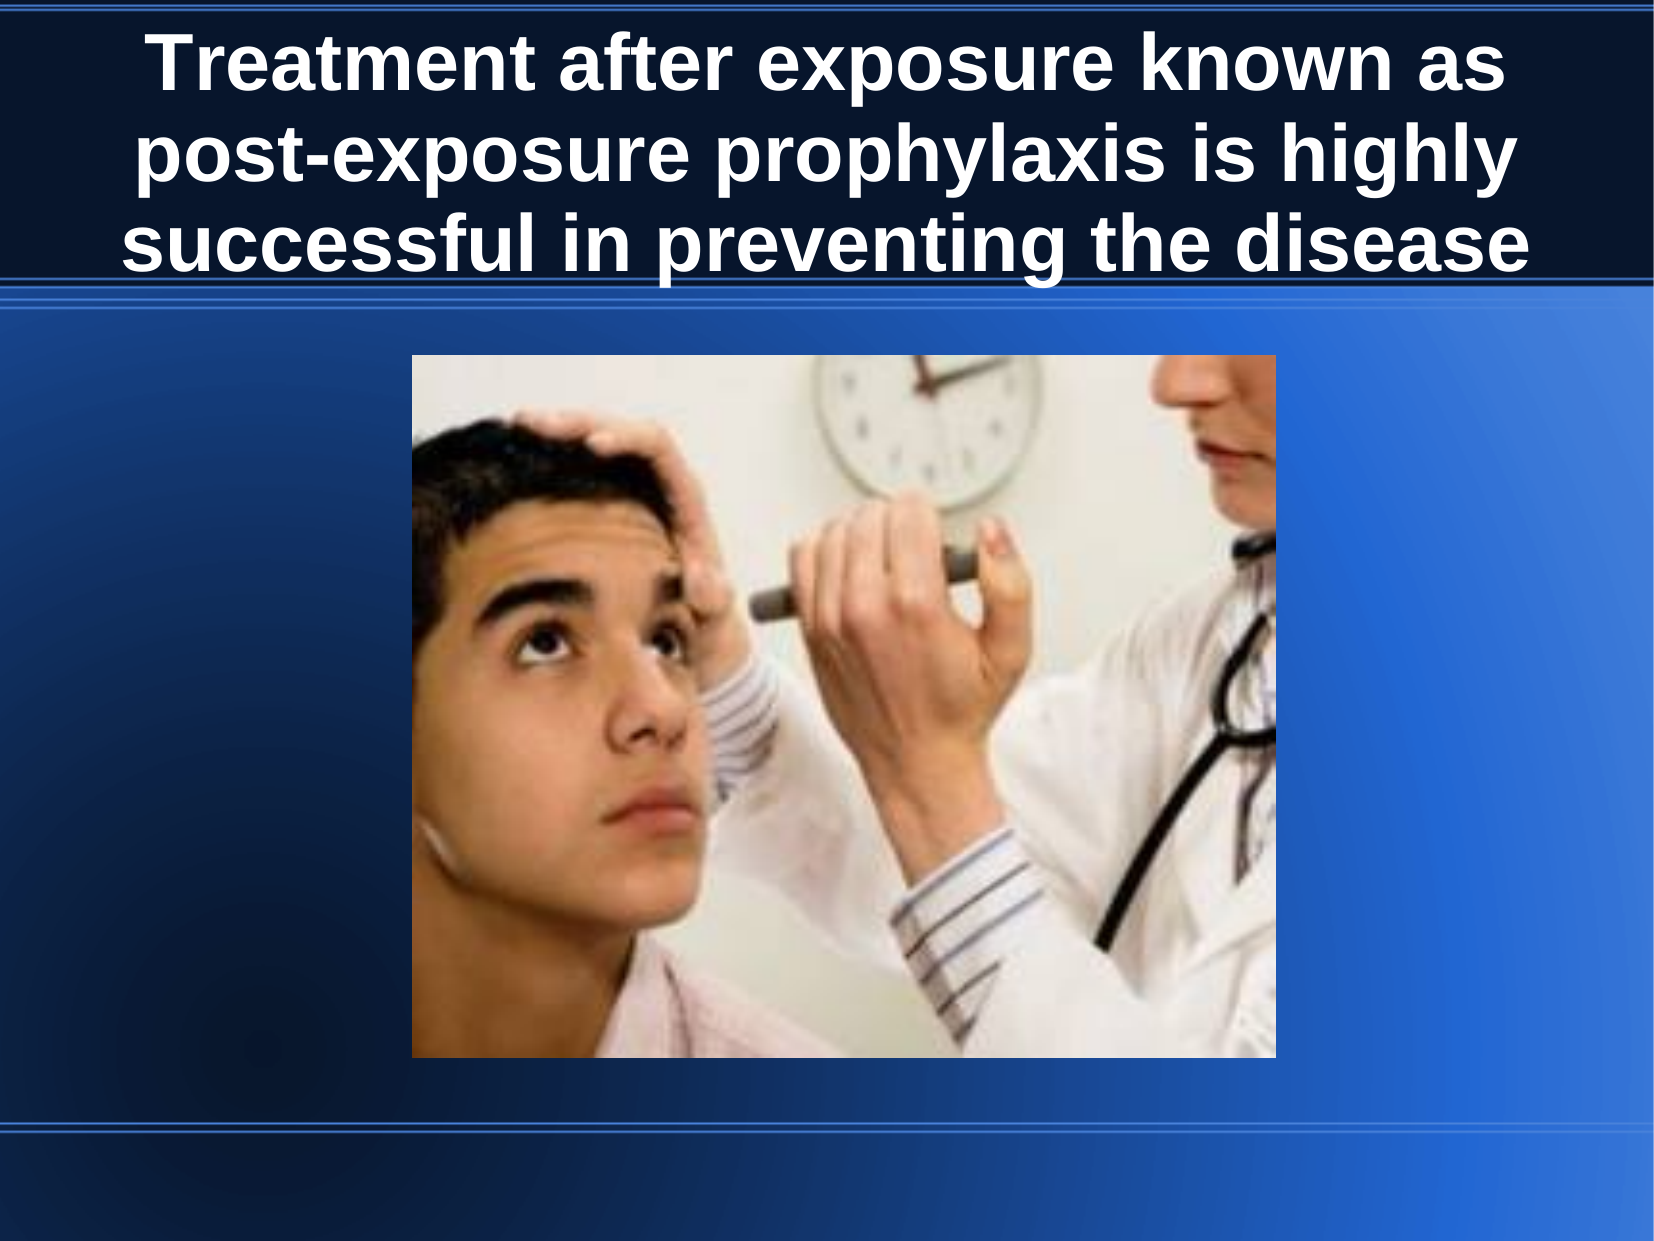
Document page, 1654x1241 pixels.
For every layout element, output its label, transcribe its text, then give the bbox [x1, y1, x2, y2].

title Treatment after exposure known as post-exposure prophylaxis is highly successful in preventing the disease [82, 17, 1571, 289]
picture [0, 0, 1654, 1241]
